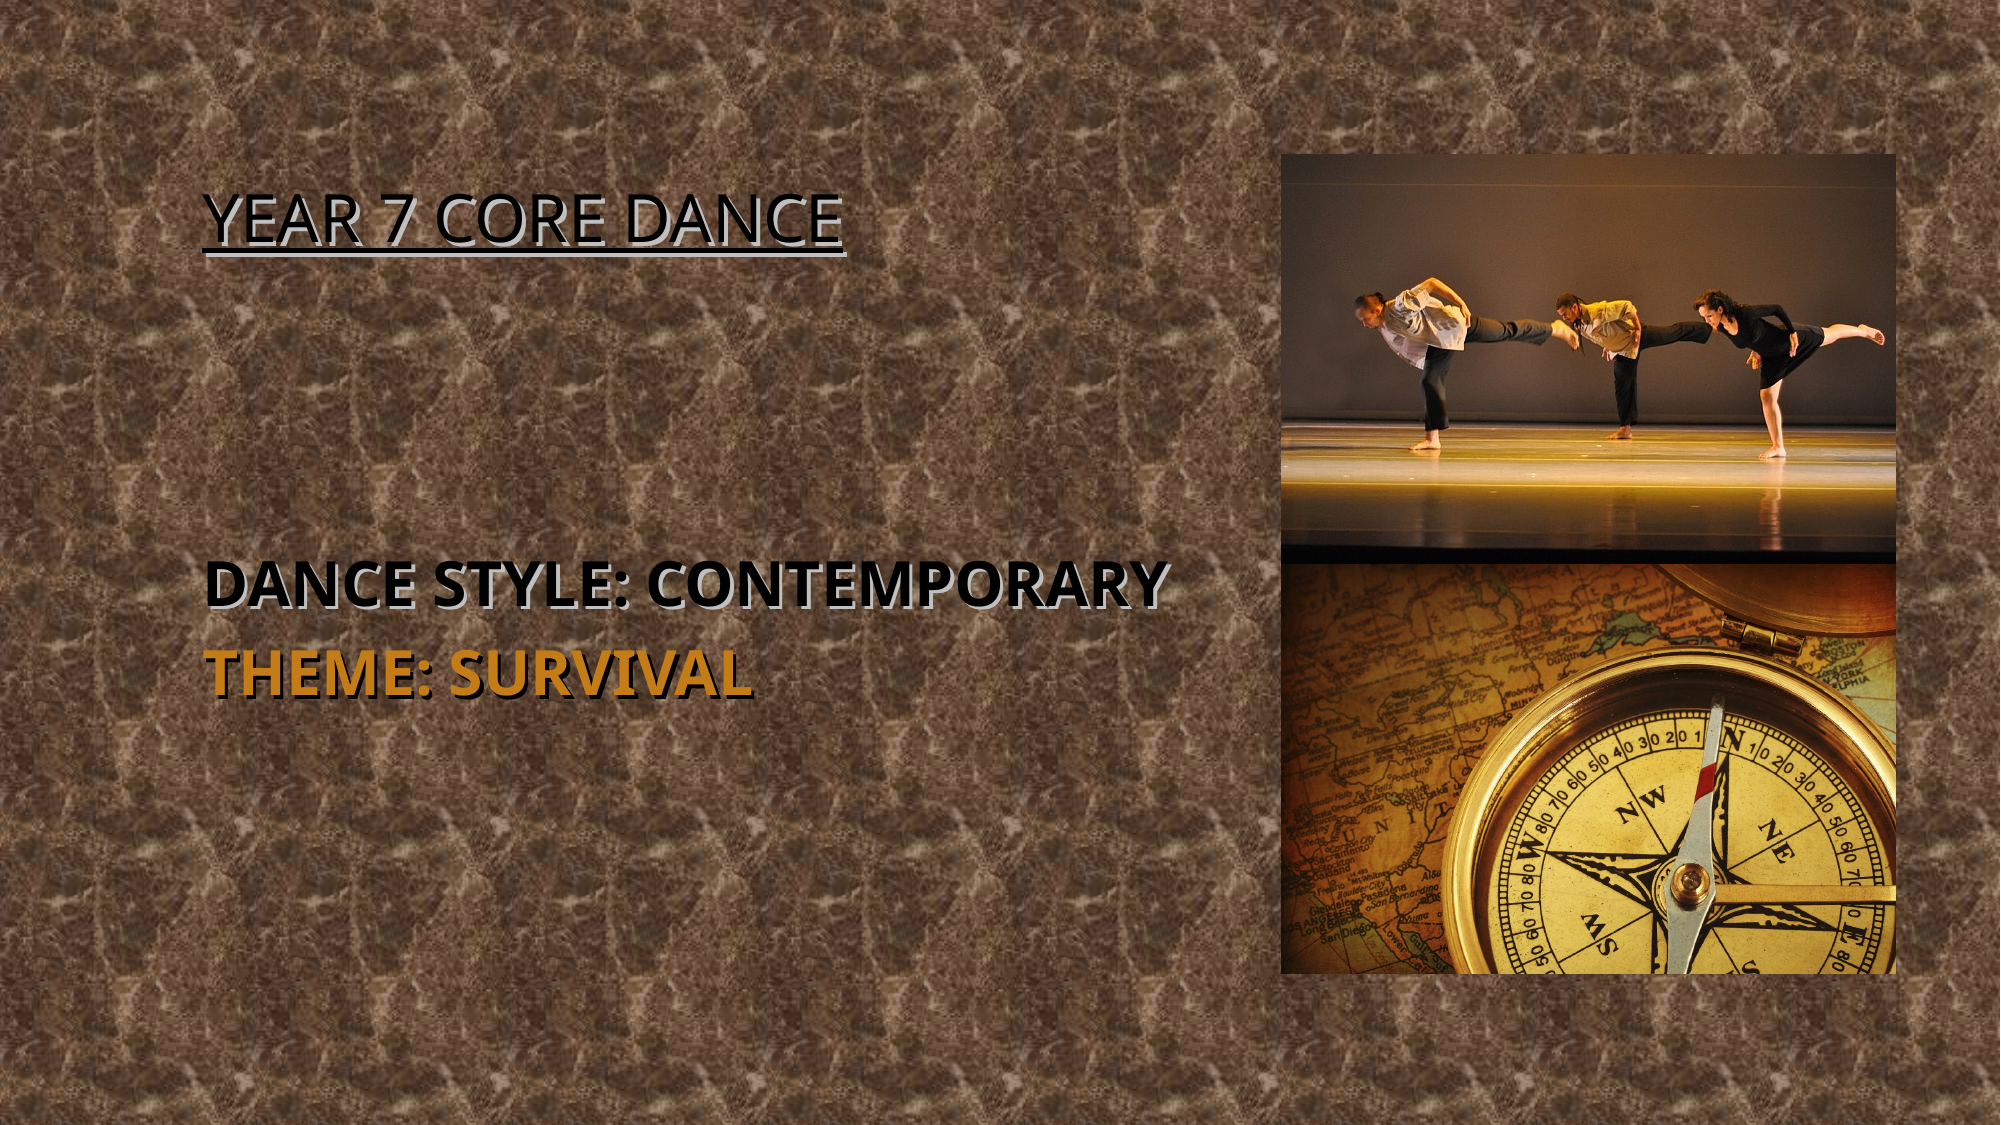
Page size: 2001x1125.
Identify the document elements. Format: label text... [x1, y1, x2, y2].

list DANCE STYLE: CONTEMPORARY THEME: SURVIVAL [187, 369, 1196, 882]
picture [1281, 154, 1896, 974]
title Year 7 core dance [187, 99, 1813, 413]
